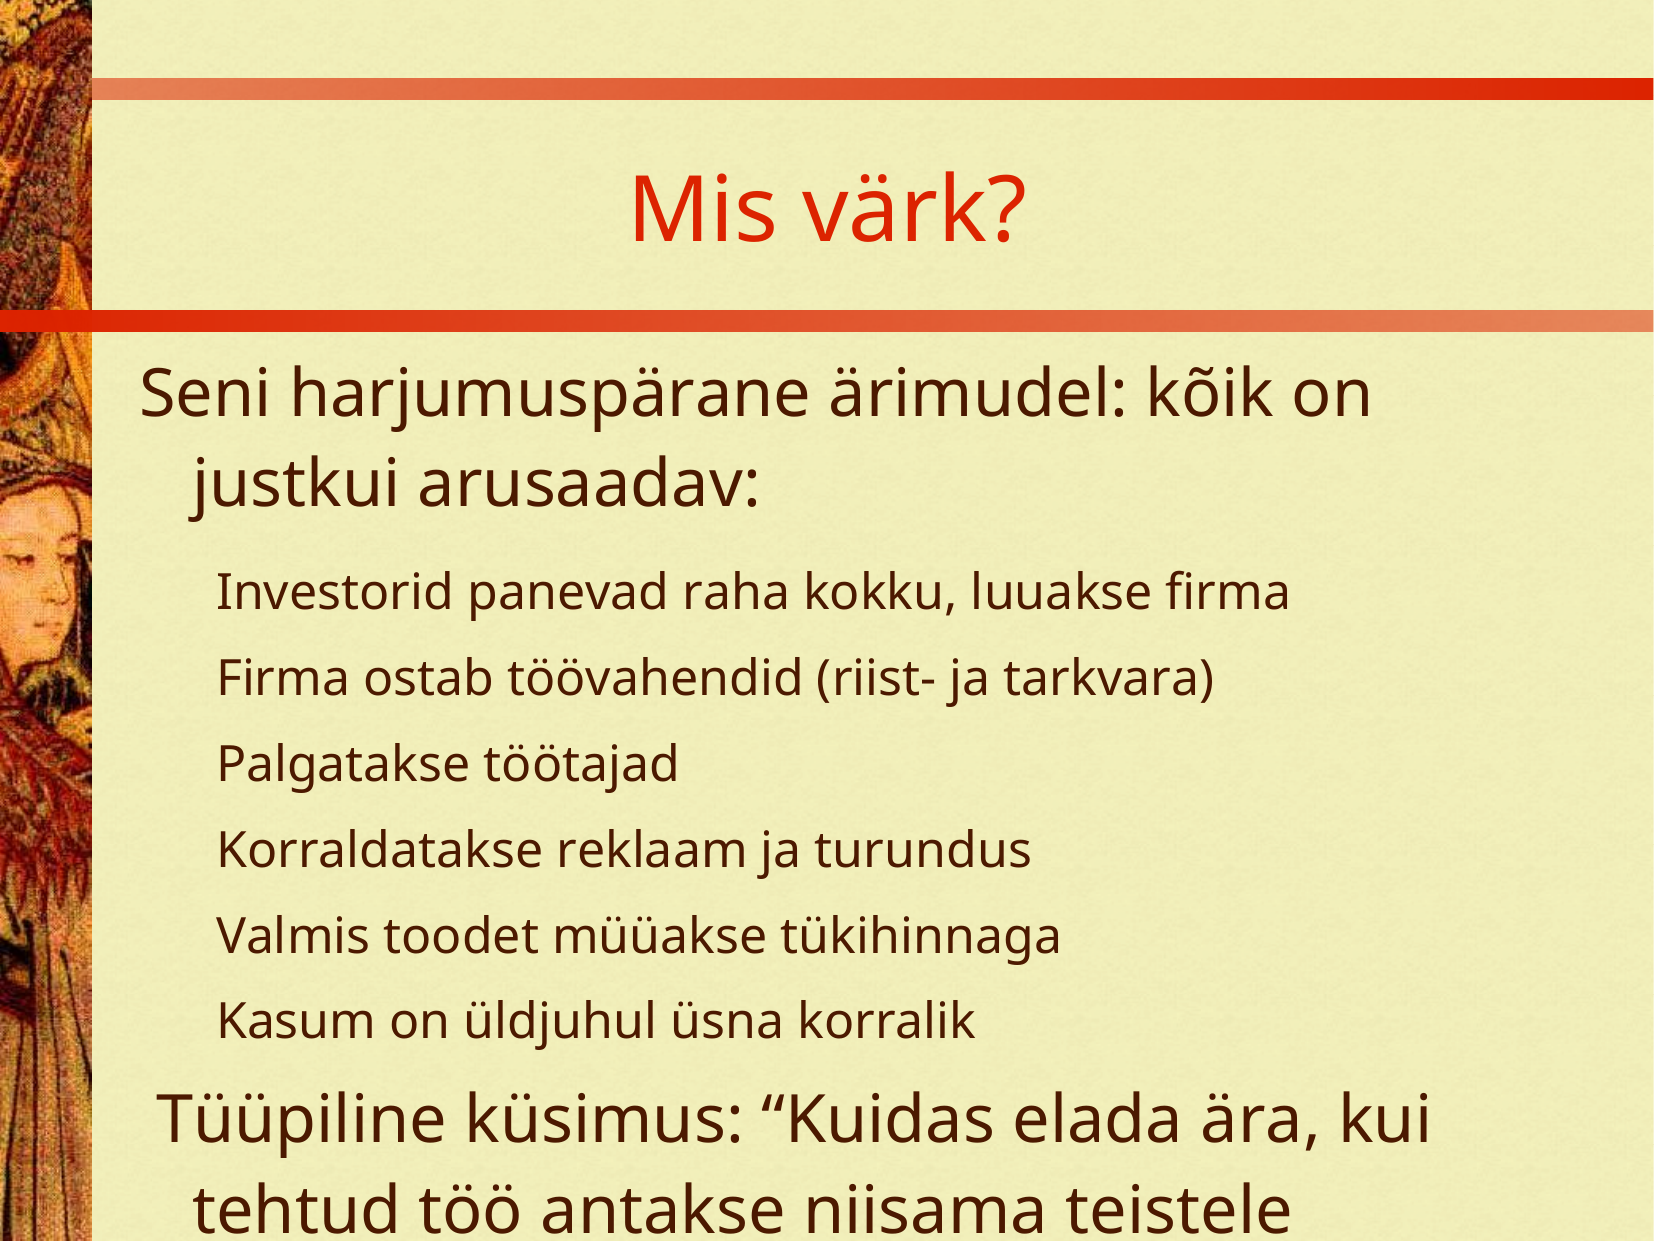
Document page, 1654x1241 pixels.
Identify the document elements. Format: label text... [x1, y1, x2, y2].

list Seni harjumuspärane ärimudel: kõik on justkui arusaadav: Investorid panevad raha kokku, luuakse firma Firma ostab töövahendid (riist- ja tarkvara) Palgatakse töötajad Korraldatakse reklaam ja turundus Valmis toodet müüakse tükihinnaga Kasum on üldjuhul üsna korralik Tüüpiline küsimus: “Kuidas elada ära, kui tehtud töö antakse niisama teistele kasutada?“ [121, 344, 1534, 1127]
picture [0, 0, 1654, 310]
picture [0, 332, 1654, 1241]
title Mis värk? [121, 102, 1534, 311]
